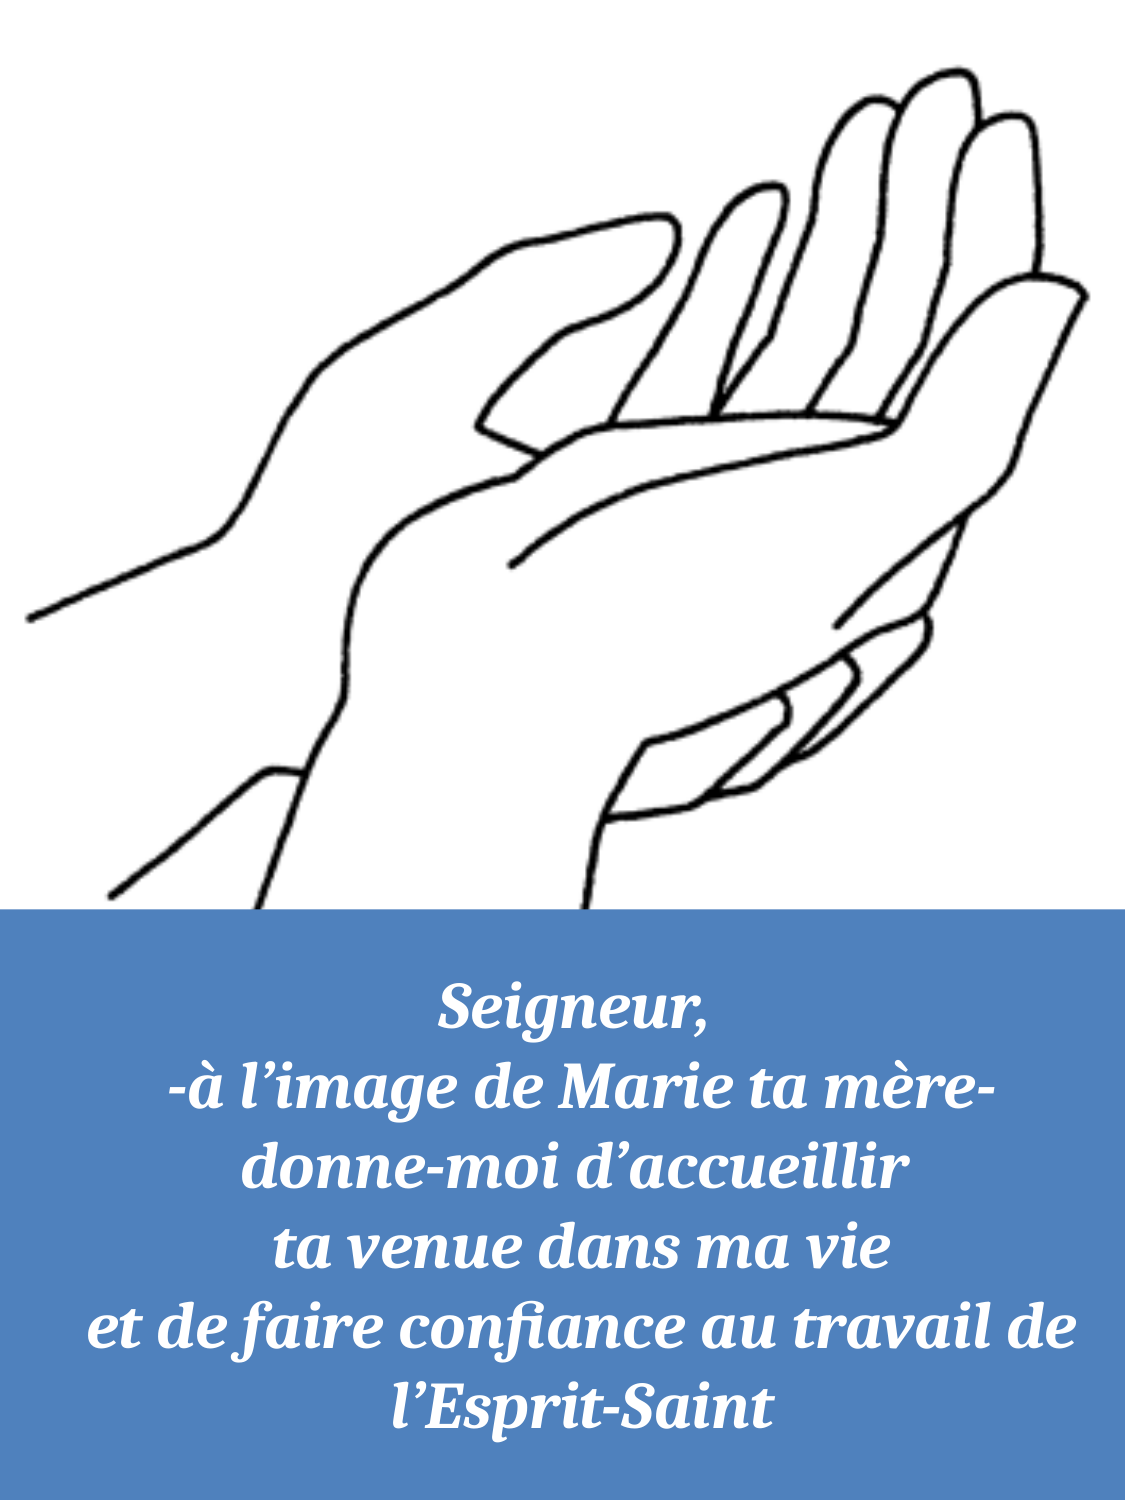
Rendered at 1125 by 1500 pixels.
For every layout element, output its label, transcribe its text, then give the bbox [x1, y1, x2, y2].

picture [0, 0, 1125, 909]
text_box Seigneur, -à l’image de Marie ta mère- donne-moi d’accueillir ta venue dans ma vie et de faire confiance au travail de l’Esprit-Saint [0, 909, 1125, 1500]
